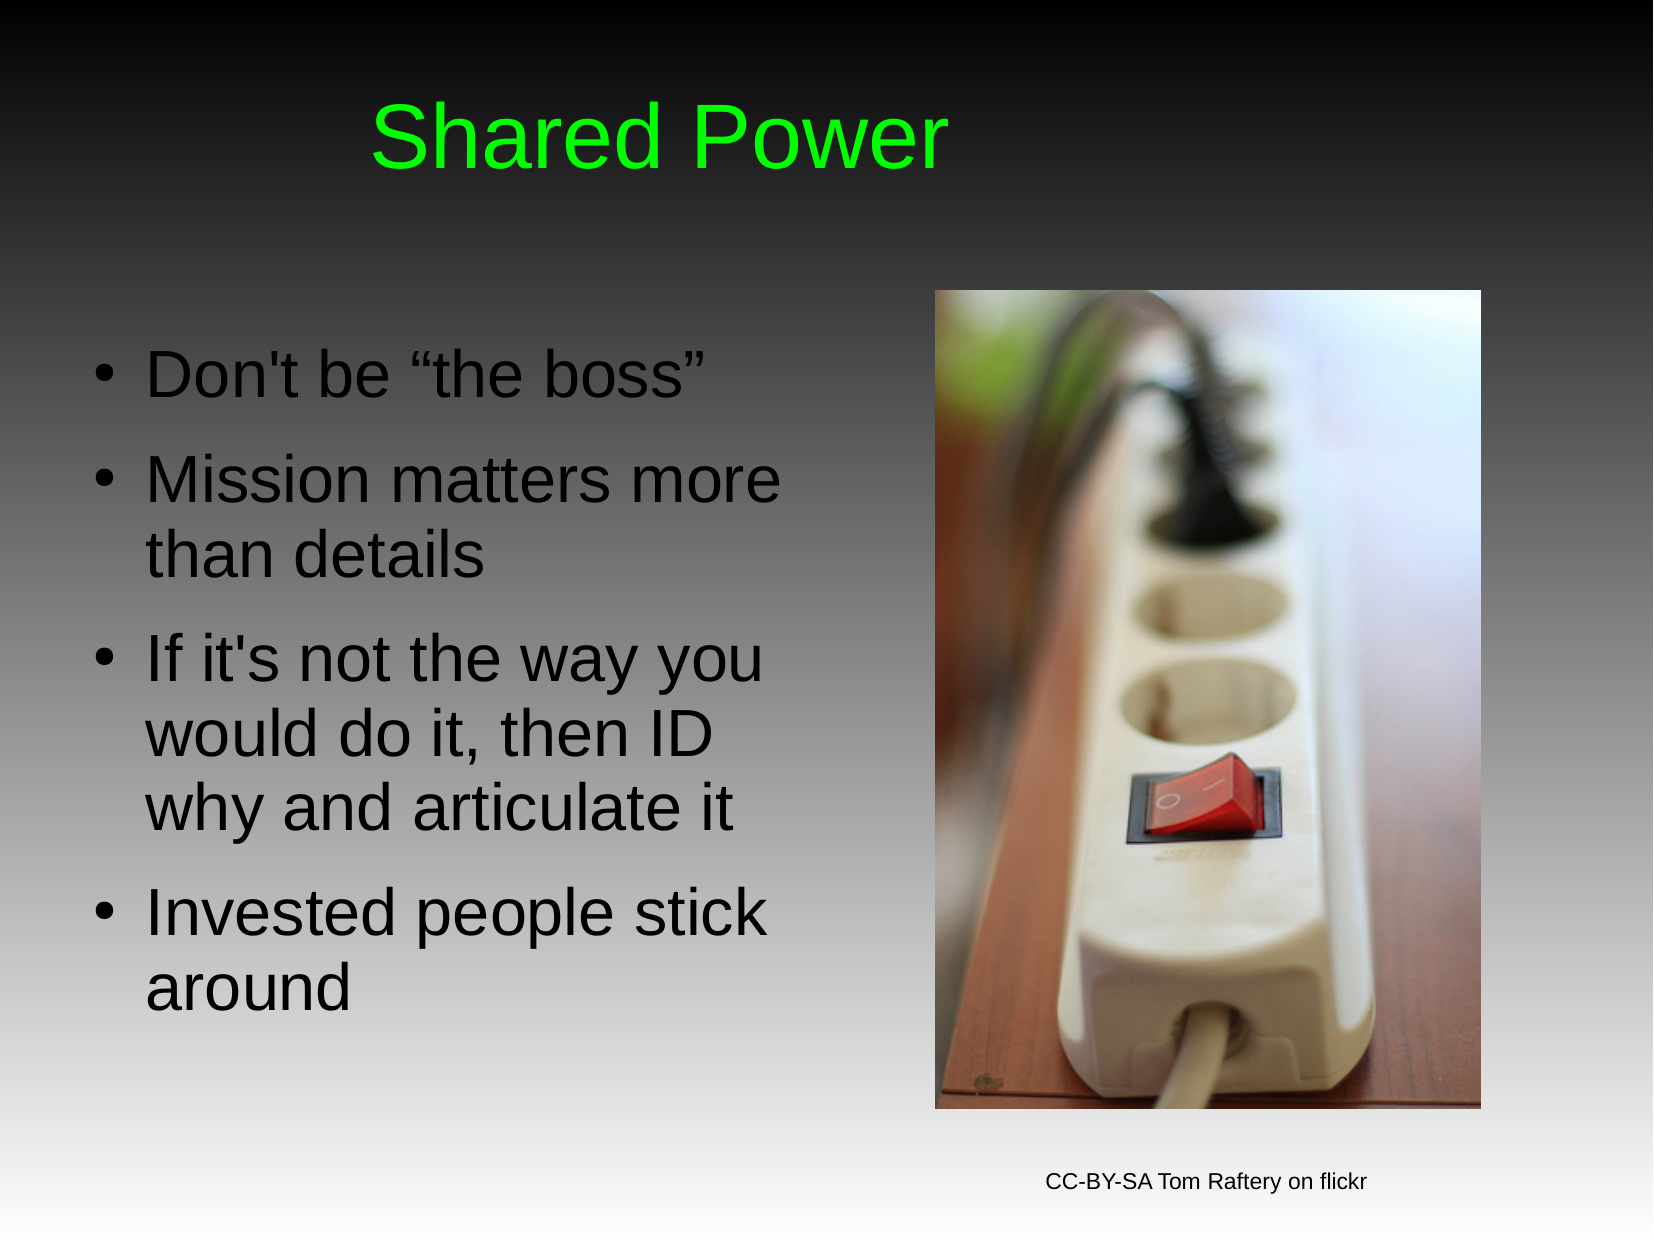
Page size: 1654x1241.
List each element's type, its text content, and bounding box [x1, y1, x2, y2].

title Shared Power [82, 49, 1238, 226]
picture [935, 290, 1481, 1109]
list Don't be “the boss” Mission matters more than details If it's not the way you would do it, then ID why and articulate it Invested people stick around [75, 337, 801, 1157]
text_box CC-BY-SA Tom Raftery on flickr [1025, 1162, 1388, 1201]
